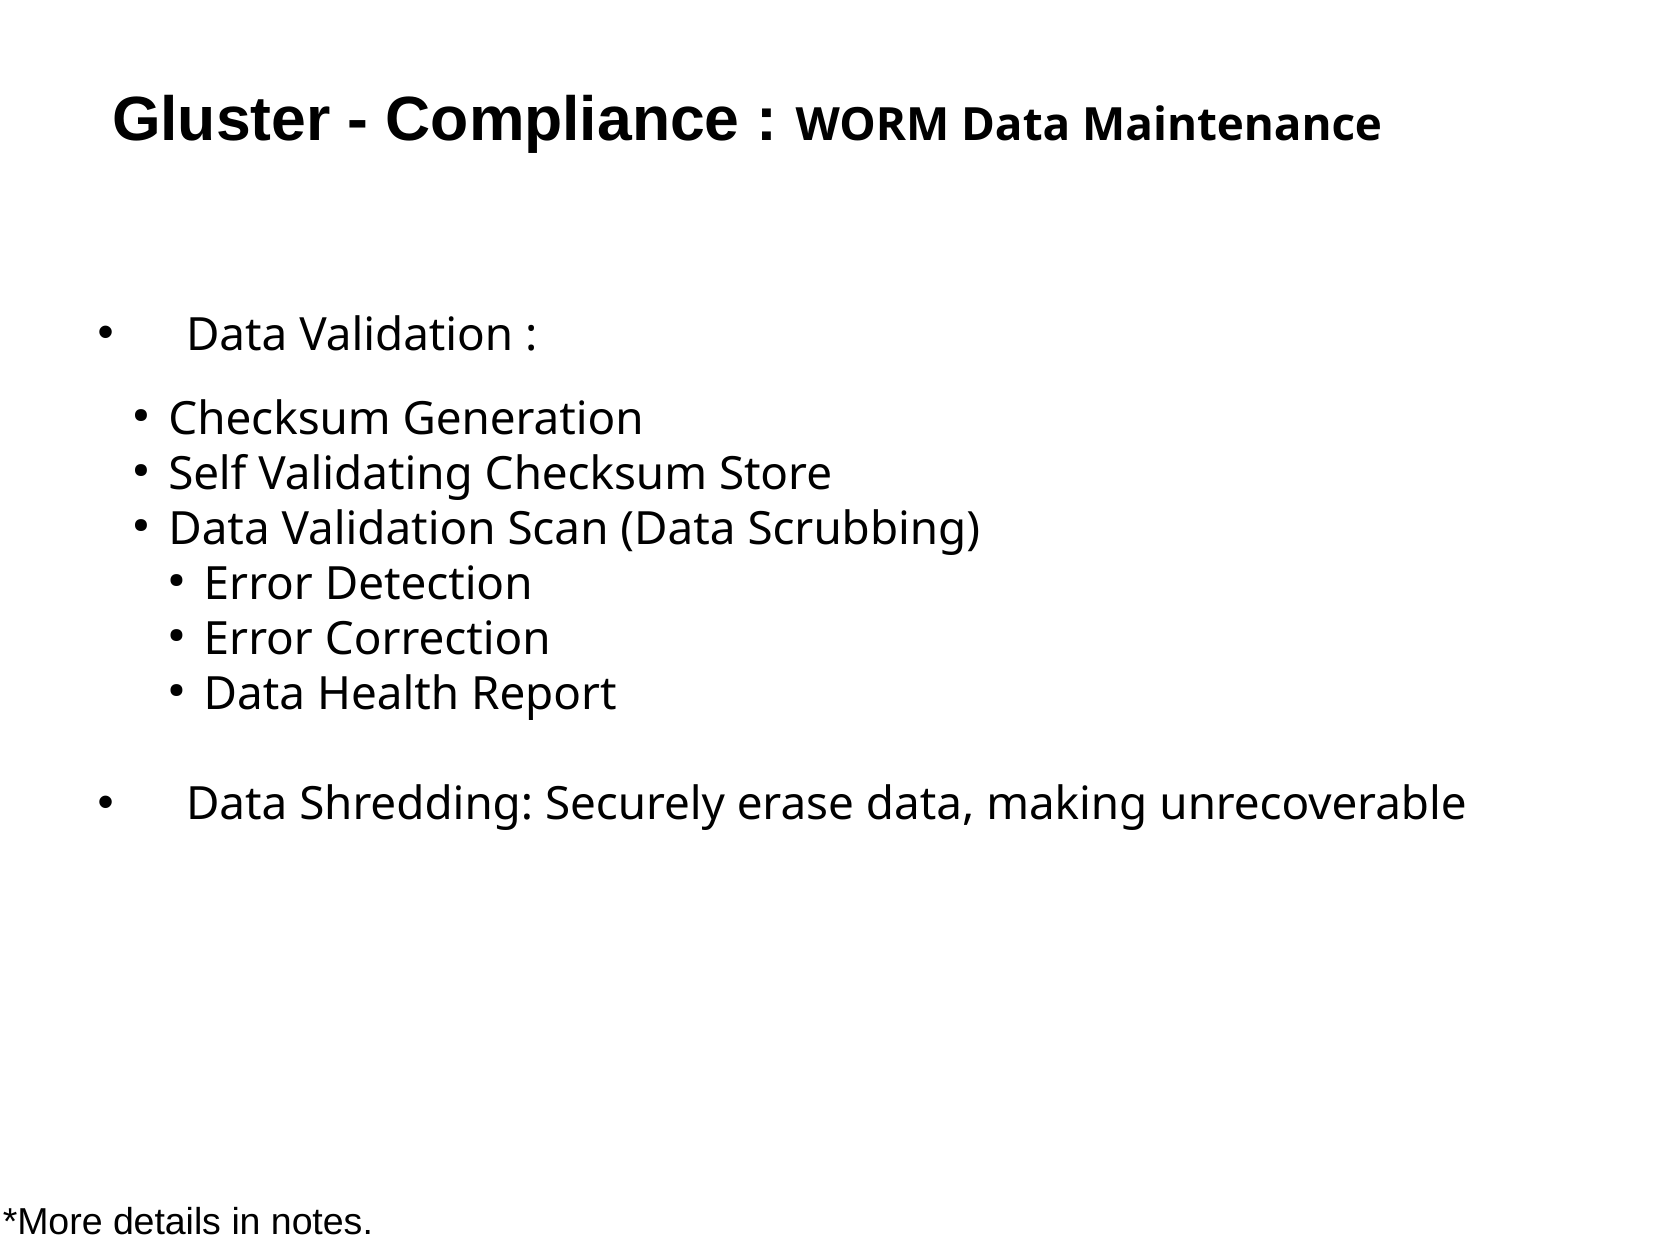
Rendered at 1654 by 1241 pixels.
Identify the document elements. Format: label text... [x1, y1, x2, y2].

text_box Gluster - Compliance : WORM Data Maintenance [76, 19, 1565, 208]
text_box *More details in notes. [0, 1192, 1477, 1241]
text_box Data Validation : Checksum Generation Self Validating Checksum Store Data Validation Scan (Data Scrubbing) Error Detection Error Correction Data Health Report Data Shredding: Securely erase data, making unrecoverable [97, 304, 1607, 754]
